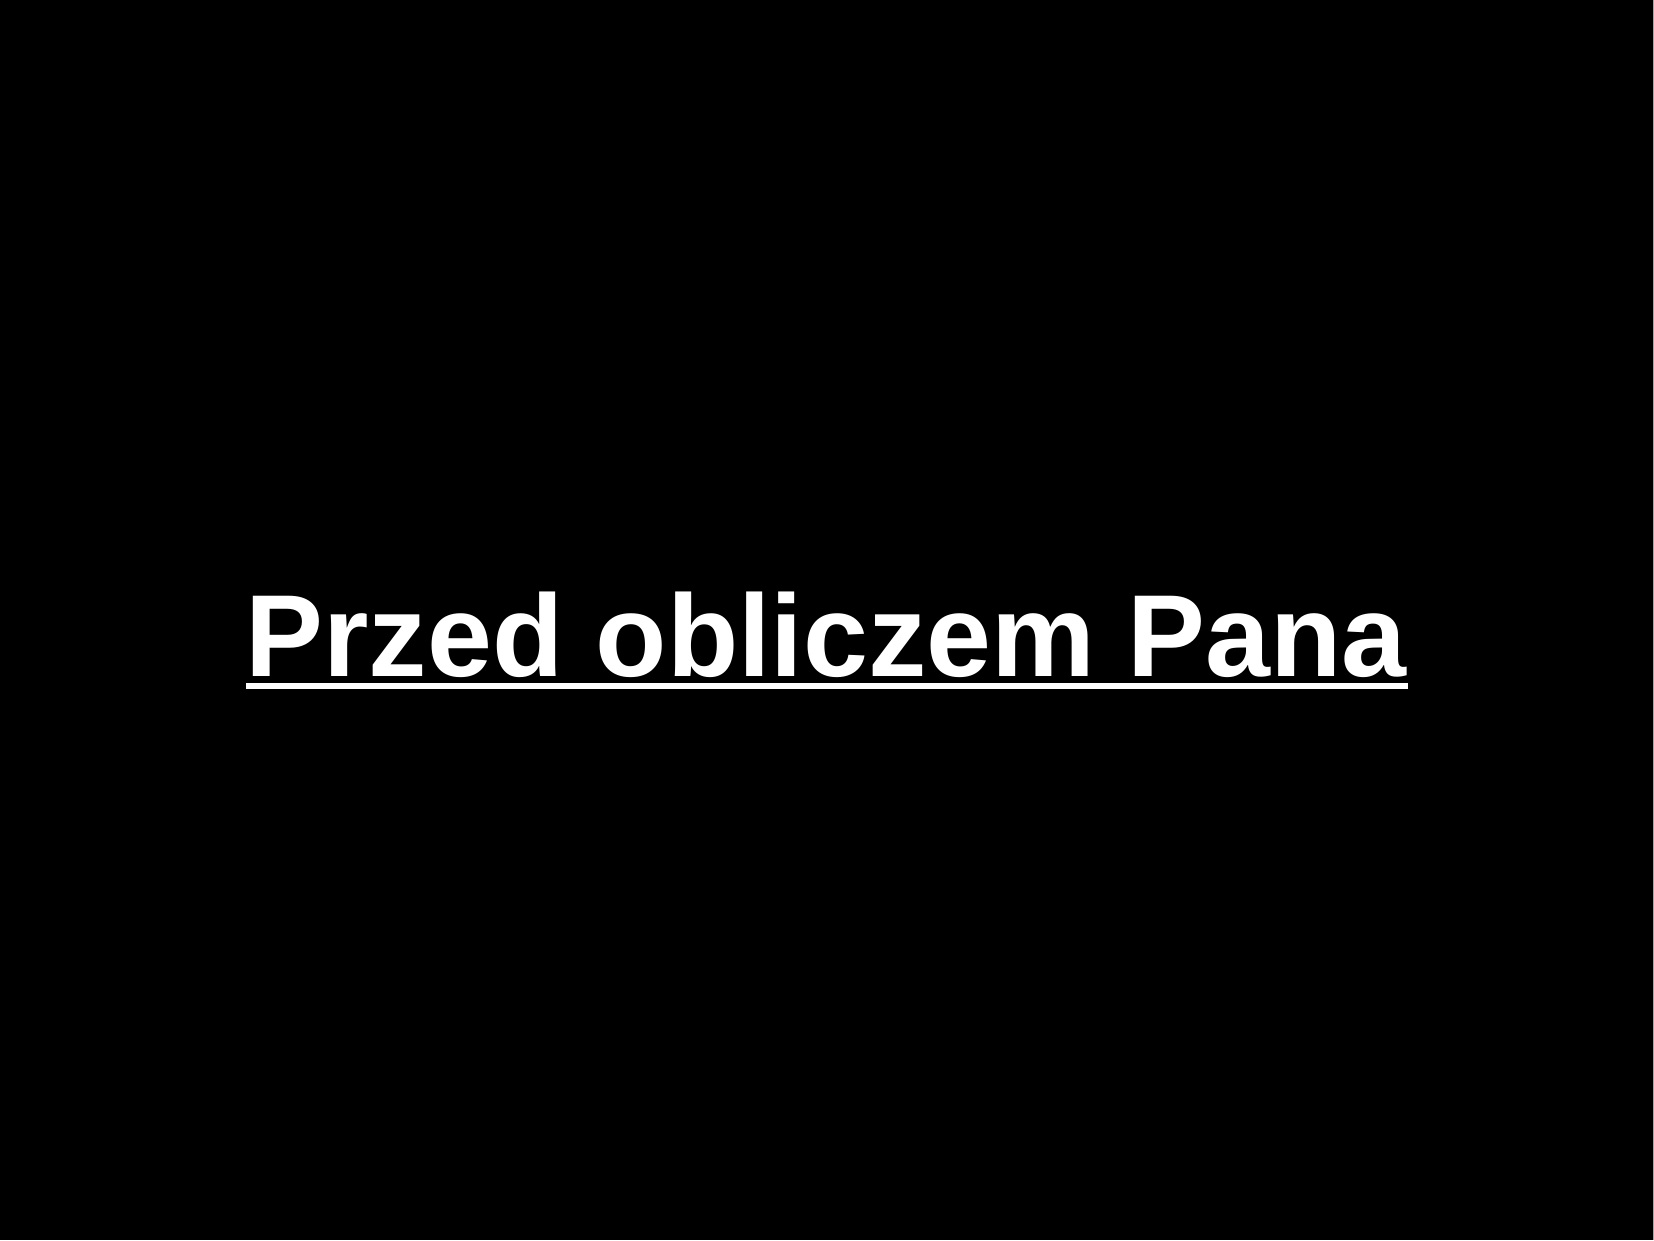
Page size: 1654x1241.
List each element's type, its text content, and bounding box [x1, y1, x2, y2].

subtitle Przed obliczem Pana [0, 0, 1654, 1241]
